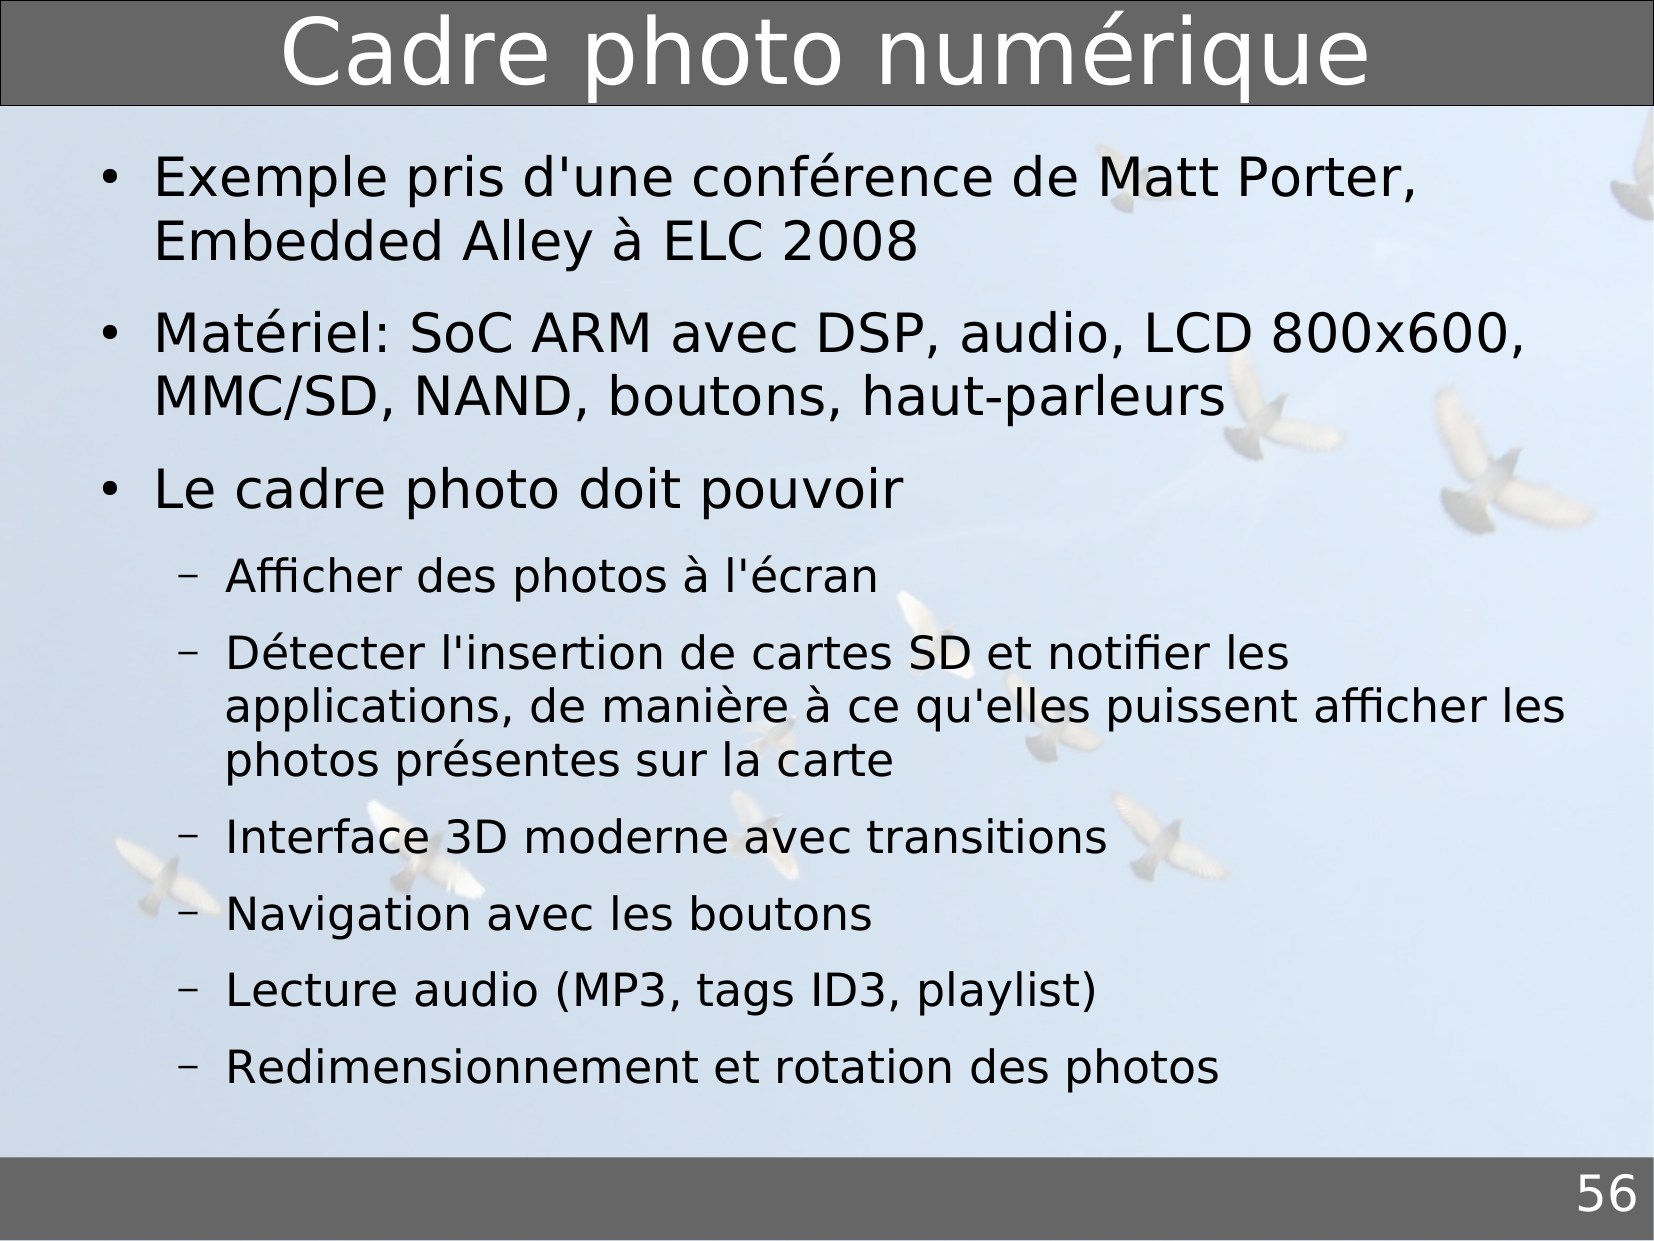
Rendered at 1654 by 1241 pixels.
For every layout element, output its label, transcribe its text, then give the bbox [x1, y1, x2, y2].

title Cadre photo numérique [0, 0, 1654, 107]
list Exemple pris d'une conférence de Matt Porter, Embedded Alley à ELC 2008 Matériel: SoC ARM avec DSP, audio, LCD 800x600, MMC/SD, NAND, boutons, haut-parleurs Le cadre photo doit pouvoir Afficher des photos à l'écran Détecter l'insertion de cartes SD et notifier les applications, de manière à ce qu'elles puissent afficher les photos présentes sur la carte Interface 3D moderne avec transitions Navigation avec les boutons Lecture audio (MP3, tags ID3, playlist) Redimensionnement et rotation des photos [82, 146, 1571, 1109]
